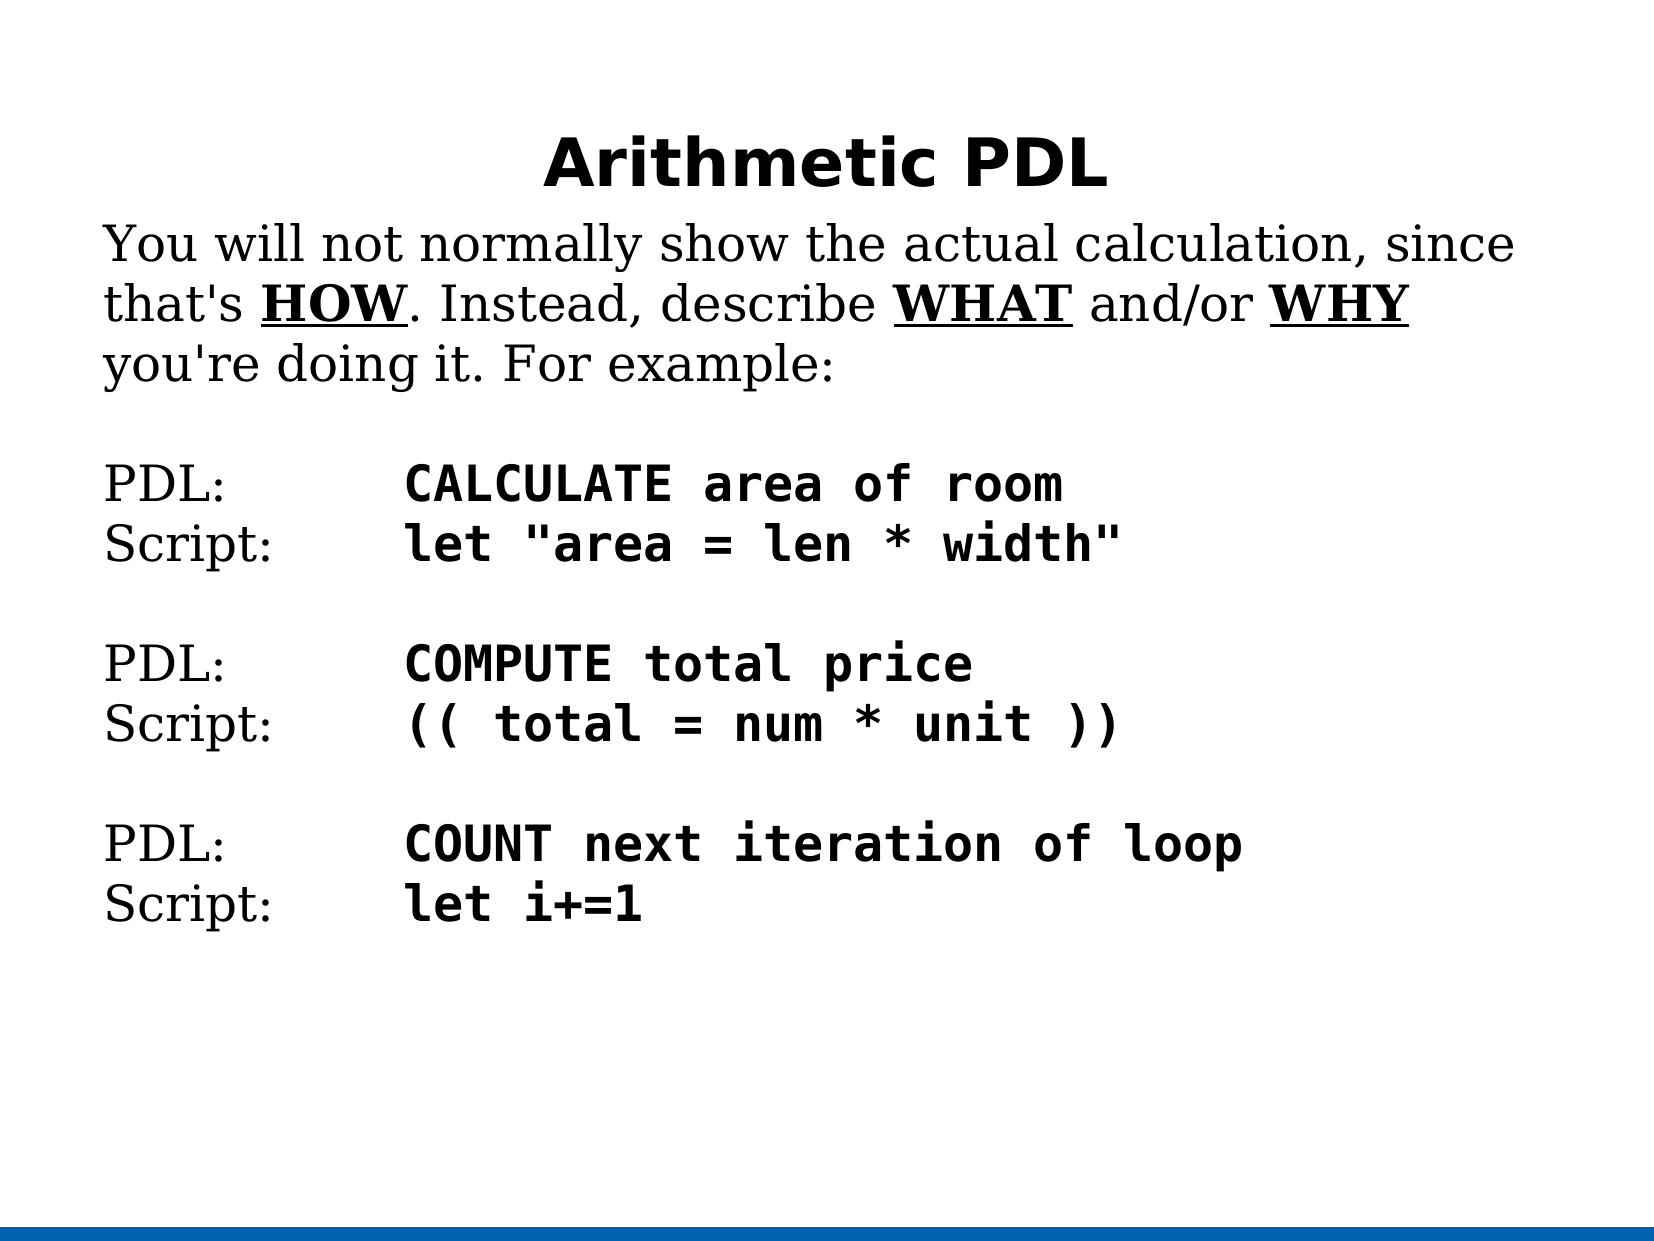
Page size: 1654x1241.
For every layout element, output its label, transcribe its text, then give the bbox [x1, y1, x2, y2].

text_box Arithmetic PDL You will not normally show the actual calculation, since that's HOW. Instead, describe WHAT and/or WHY you're doing it. For example: PDL: CALCULATE area of room Script: let "area = len * width" PDL: COMPUTE total price Script: (( total = num * unit )) PDL: COUNT next iteration of loop Script: let i+=1 [88, 111, 1565, 939]
